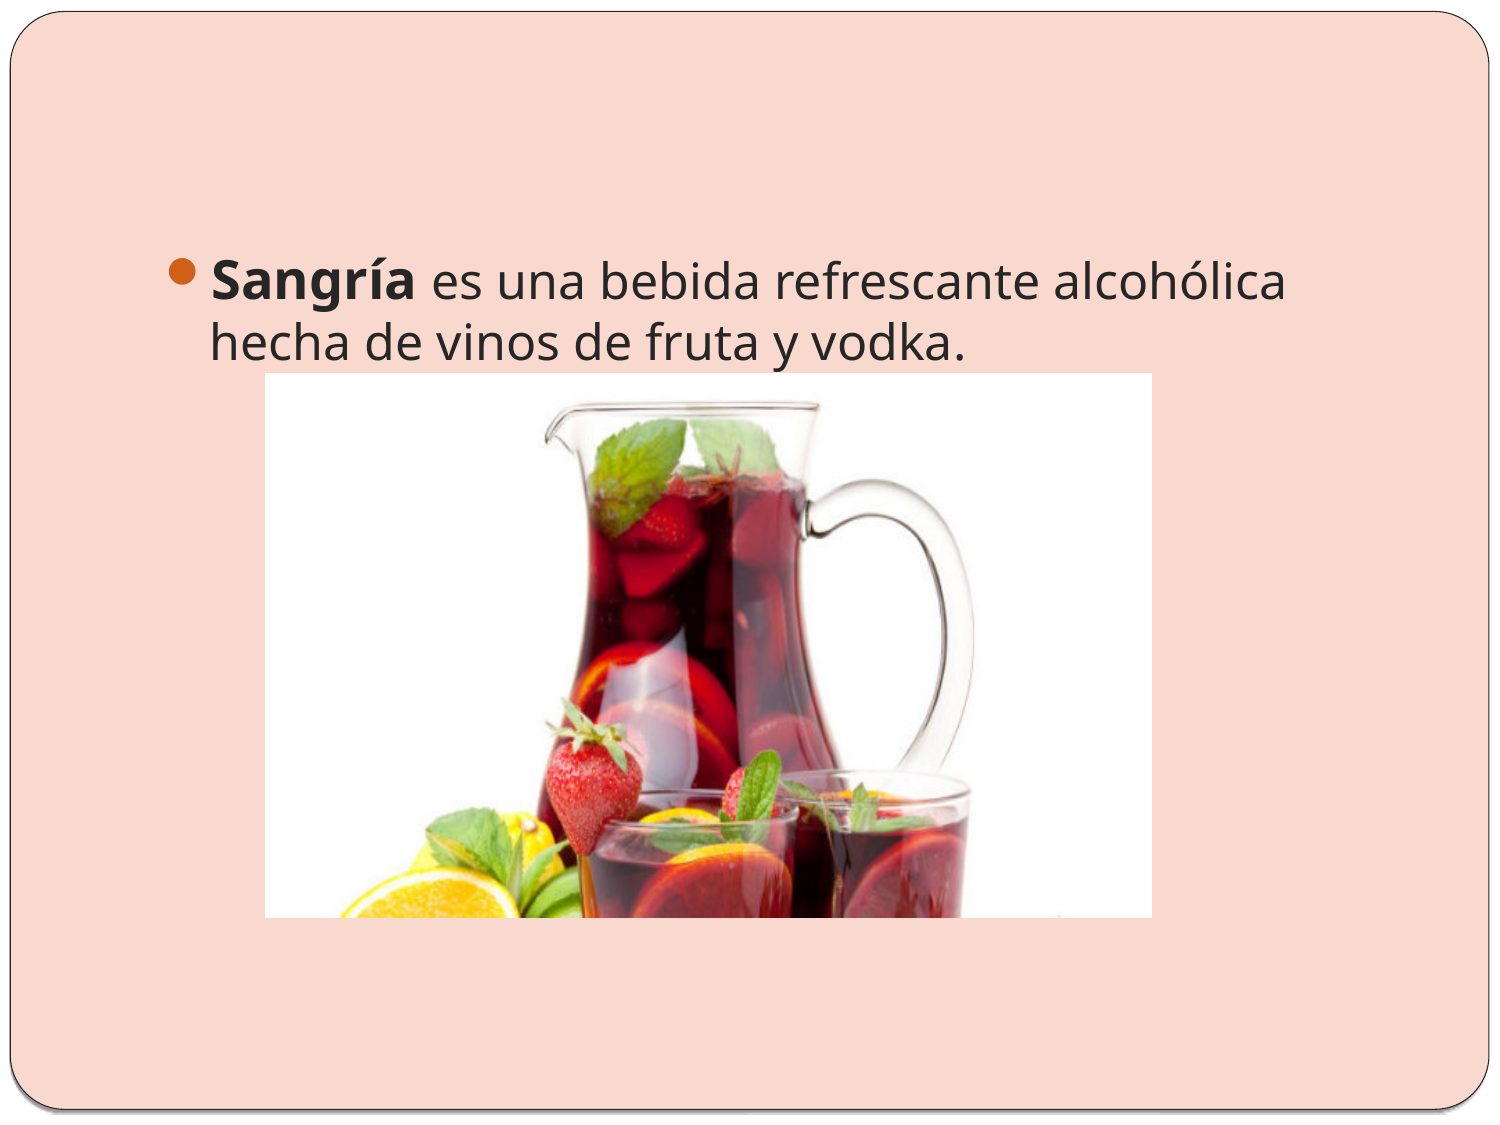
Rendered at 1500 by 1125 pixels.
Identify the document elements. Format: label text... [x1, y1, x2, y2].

list Sangría es una bebida refrescante alcohólica hecha de vinos de fruta y vodka. [150, 237, 1425, 988]
picture [265, 373, 1152, 919]
